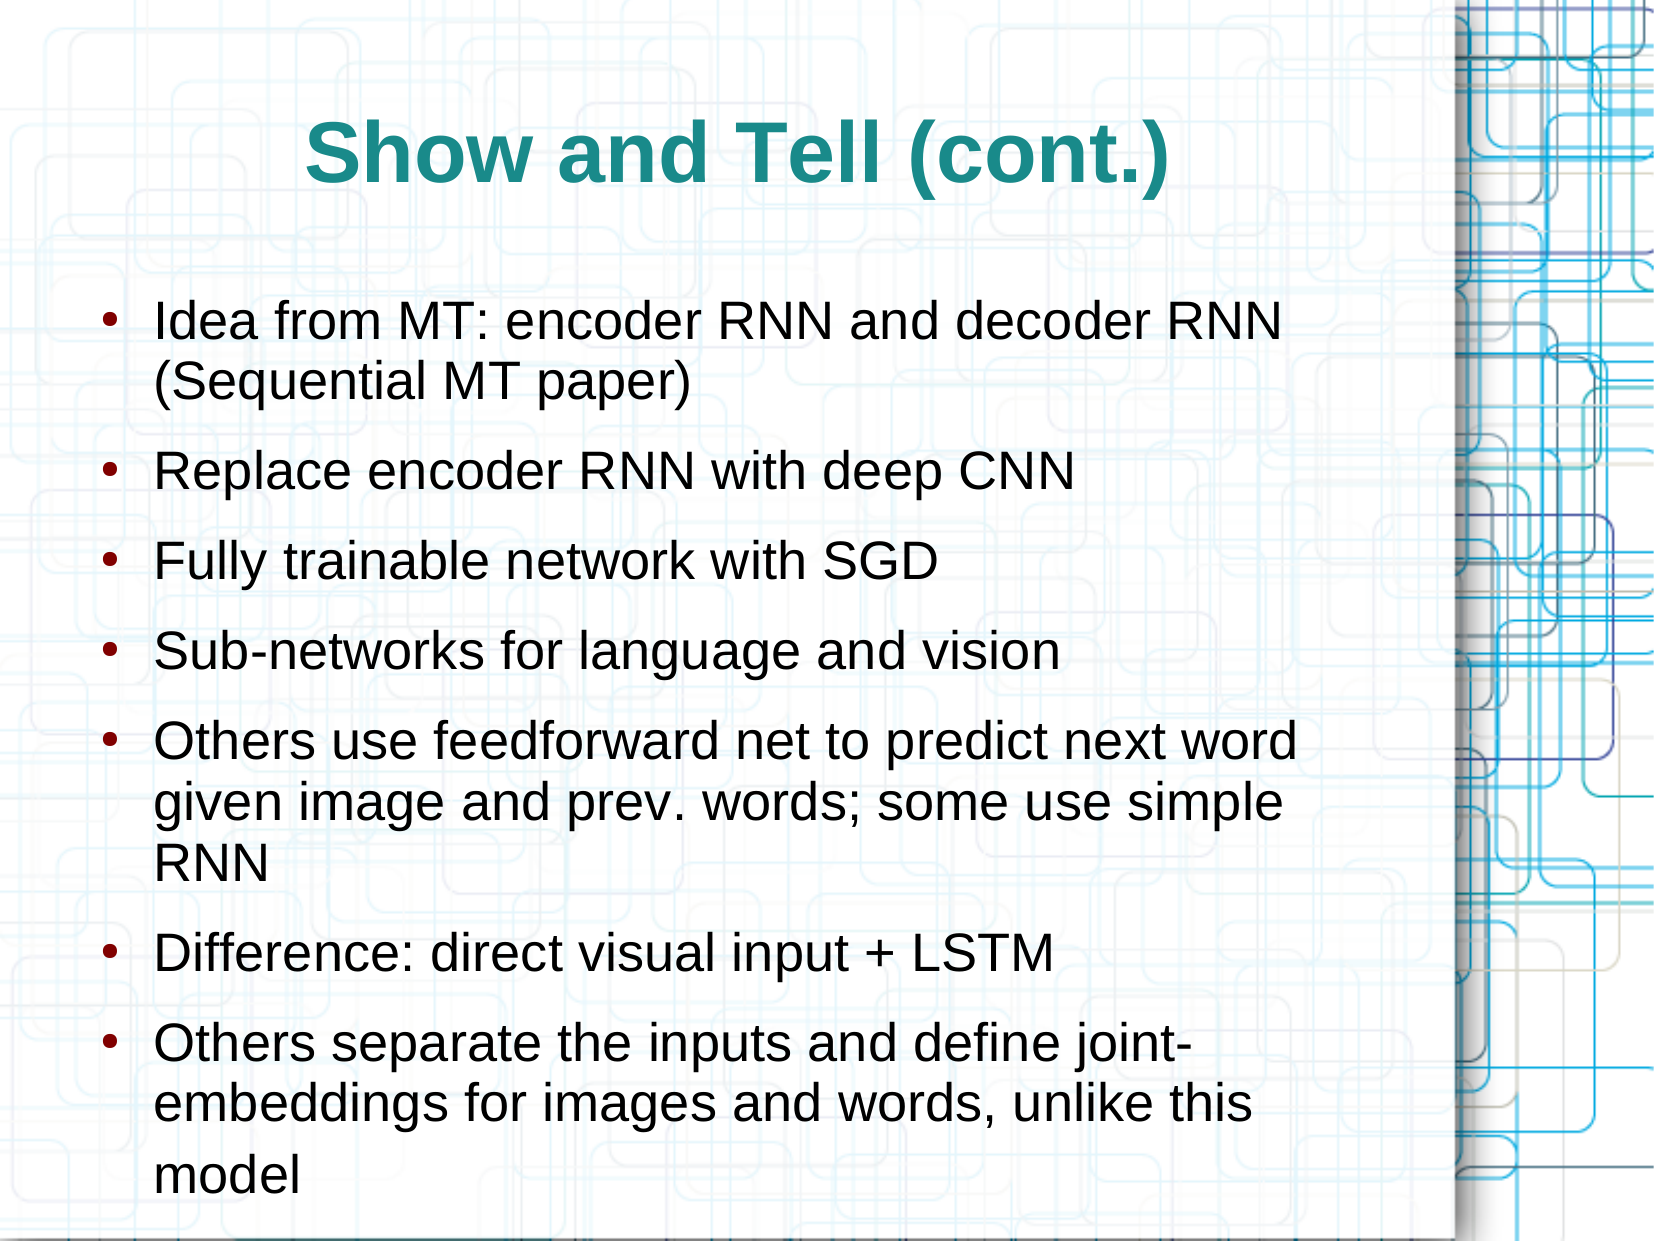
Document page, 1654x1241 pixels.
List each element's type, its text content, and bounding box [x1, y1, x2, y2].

picture [0, 0, 1654, 1241]
list Idea from MT: encoder RNN and decoder RNN (Sequential MT paper) Replace encoder RNN with deep CNN Fully trainable network with SGD Sub-networks for language and vision Others use feedforward net to predict next word given image and prev. words; some use simple RNN Difference: direct visual input + LSTM Others separate the inputs and define joint-embeddings for images and words, unlike this model [82, 290, 1418, 1162]
title Show and Tell (cont.) [59, 49, 1418, 257]
